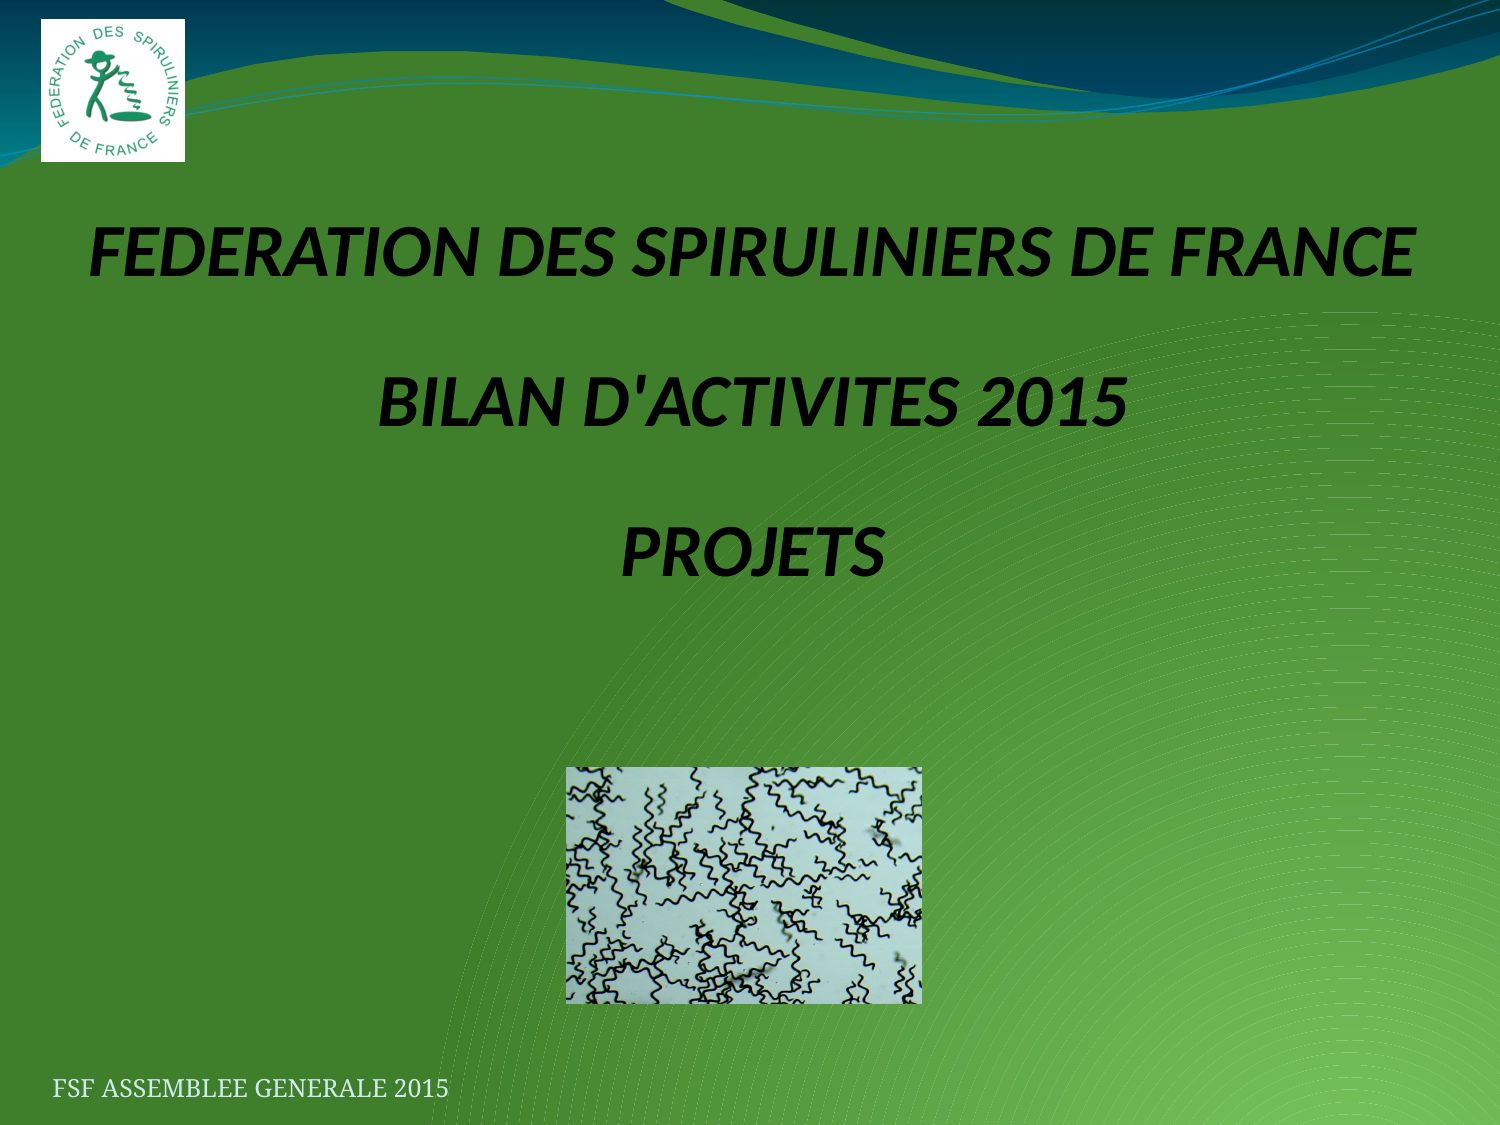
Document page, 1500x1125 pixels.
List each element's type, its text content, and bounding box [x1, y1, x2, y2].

text_box FSF ASSEMBLEE GENERALE 2015 [52, 1042, 603, 1103]
picture [41, 20, 185, 162]
text_box FEDERATION DES SPIRULINIERS DE FRANCE BILAN D'ACTIVITES 2015 PROJETS [59, 212, 1448, 687]
picture [566, 767, 922, 1004]
title ASSEMBLEE GENERALE Fédération des spiruliniers de France 3 novembre 2015 [147, 687, 1436, 717]
picture [737, 99, 771, 103]
picture [635, 90, 670, 94]
